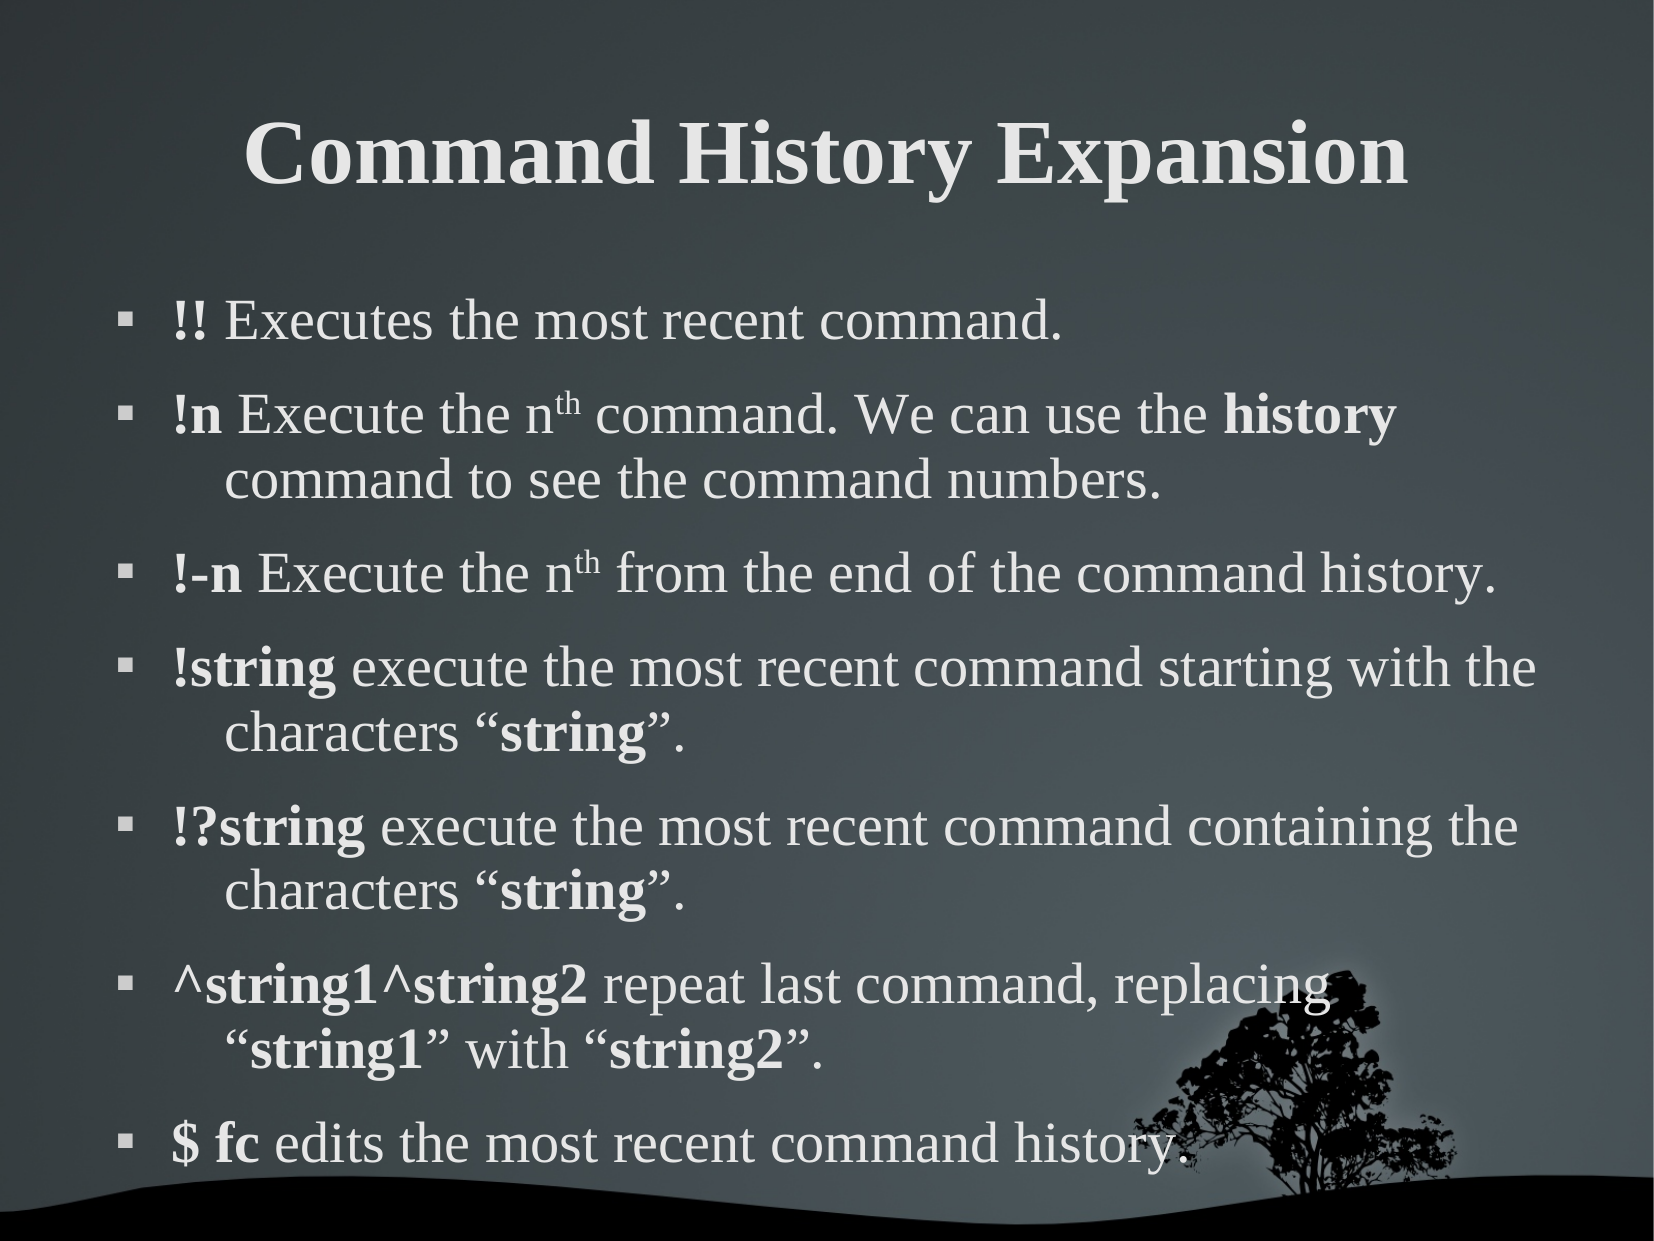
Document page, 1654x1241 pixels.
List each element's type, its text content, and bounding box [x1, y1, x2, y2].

list !! Executes the most recent command. !n Execute the nth command. We can use the history command to see the command numbers. !-n Execute the nth from the end of the command history. !string execute the most recent command starting with the characters “string”. !?string execute the most recent command containing the characters “string”. ^string1^string2 repeat last command, replacing “string1” with “string2”. $ fc edits the most recent command history. [82, 287, 1571, 1241]
title Command History Expansion [82, 49, 1571, 257]
picture [0, 0, 1654, 1241]
